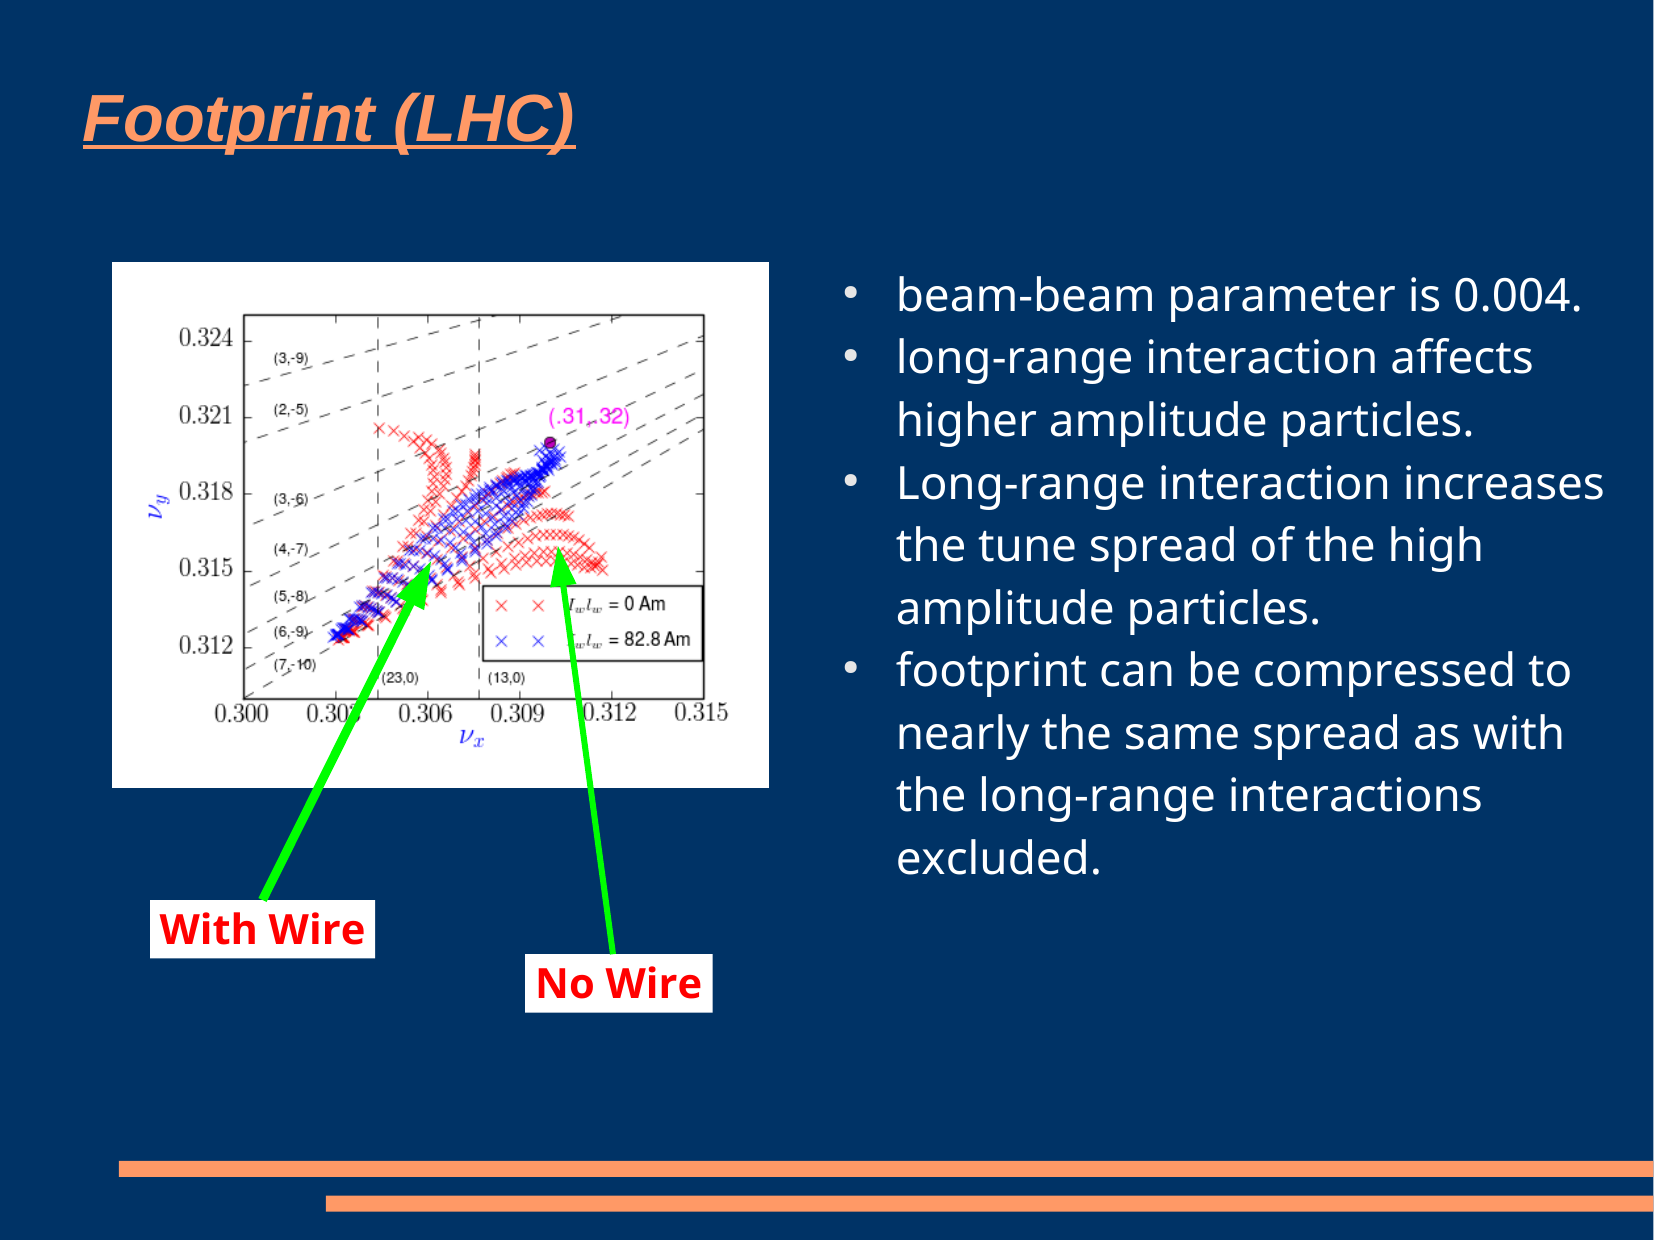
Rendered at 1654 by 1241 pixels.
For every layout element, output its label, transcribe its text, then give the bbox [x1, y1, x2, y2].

picture [112, 262, 769, 788]
list beam-beam parameter is 0.004. long-range interaction affects higher amplitude particles. Long-range interaction increases the tune spread of the high amplitude particles. footprint can be compressed to nearly the same spread as with the long-range interactions excluded. [825, 262, 1609, 901]
list No Wire [525, 954, 713, 1013]
list With Wire [150, 900, 376, 959]
title Footprint (LHC) [82, 49, 1571, 188]
